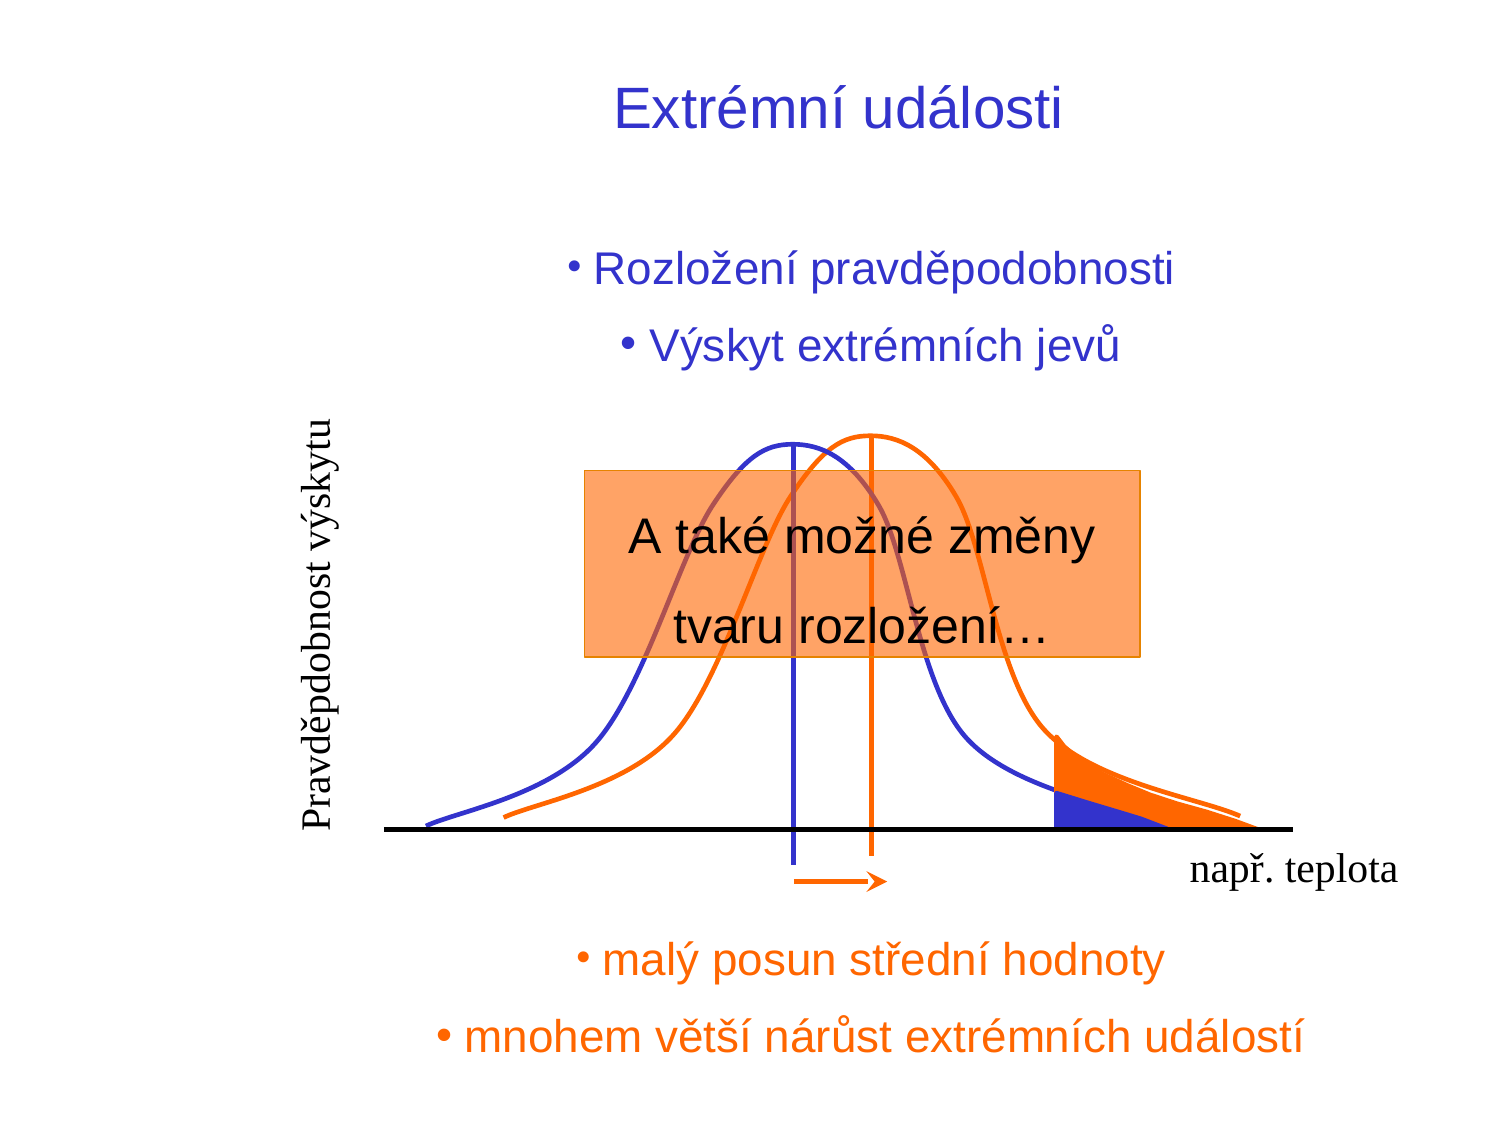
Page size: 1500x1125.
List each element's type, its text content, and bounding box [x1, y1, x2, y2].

text_box např. teplota [1107, 829, 1471, 882]
text_box Extrémní události [177, 0, 1500, 156]
text_box Rozložení pravděpodobnosti Výskyt extrémních jevů [242, 190, 1500, 398]
text_box malý posun střední hodnoty mnohem větší nárůst extrémních událostí [242, 881, 1500, 1089]
text_box [1056, 736, 1252, 827]
text_box A také možné změny tvaru rozložení… [584, 470, 1140, 658]
text_box Pravděpdobnost výskytu [242, 397, 384, 854]
